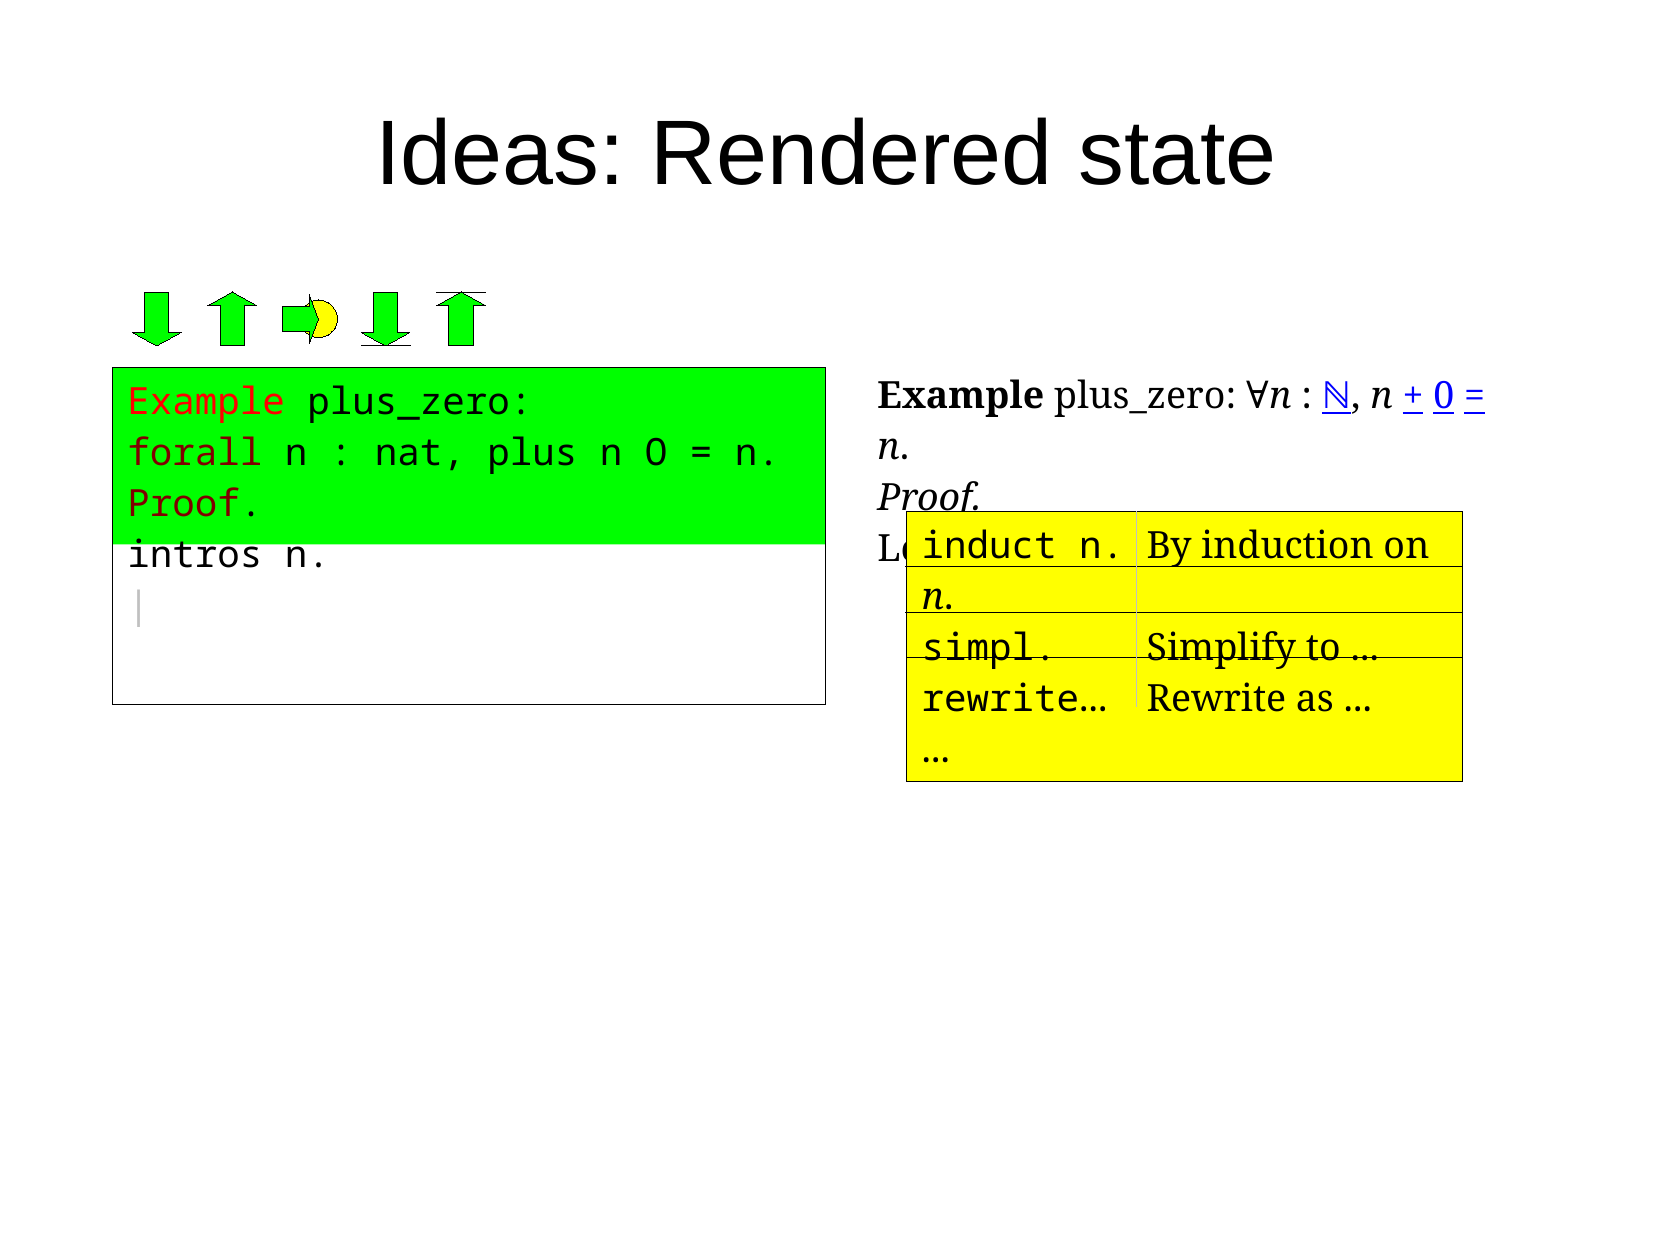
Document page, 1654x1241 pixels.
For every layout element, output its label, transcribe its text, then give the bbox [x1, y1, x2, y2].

text_box Example plus_zero: forall n : nat, plus n O = n. Proof. intros n. | [112, 367, 826, 705]
text_box [282, 294, 338, 344]
text_box induct n. By induction on n. simpl. Simplify to ... rewrite... Rewrite as ... ... [1137, 511, 1463, 657]
text_box induct n. By induction on n. simpl. Simplify to ... rewrite... Rewrite as ... ... [906, 511, 1136, 566]
text_box [132, 292, 182, 346]
text_box induct n. By induction on n. simpl. Simplify to ... rewrite... Rewrite as ... ... [1137, 658, 1463, 707]
title Ideas: Rendered state [82, 56, 1571, 250]
text_box [207, 291, 257, 346]
text_box induct n. By induction on n. simpl. Simplify to ... rewrite... Rewrite as ... ... [906, 613, 1136, 707]
text_box Example plus_zero: ∀n : ℕ, n + 0 = n. Proof. Let n : ℕ. Then n + 0 = n: [862, 361, 1501, 557]
text_box induct n. By induction on n. simpl. Simplify to ... rewrite... Rewrite as ... ... [906, 567, 1136, 612]
text_box [361, 292, 410, 345]
text_box [436, 293, 486, 346]
